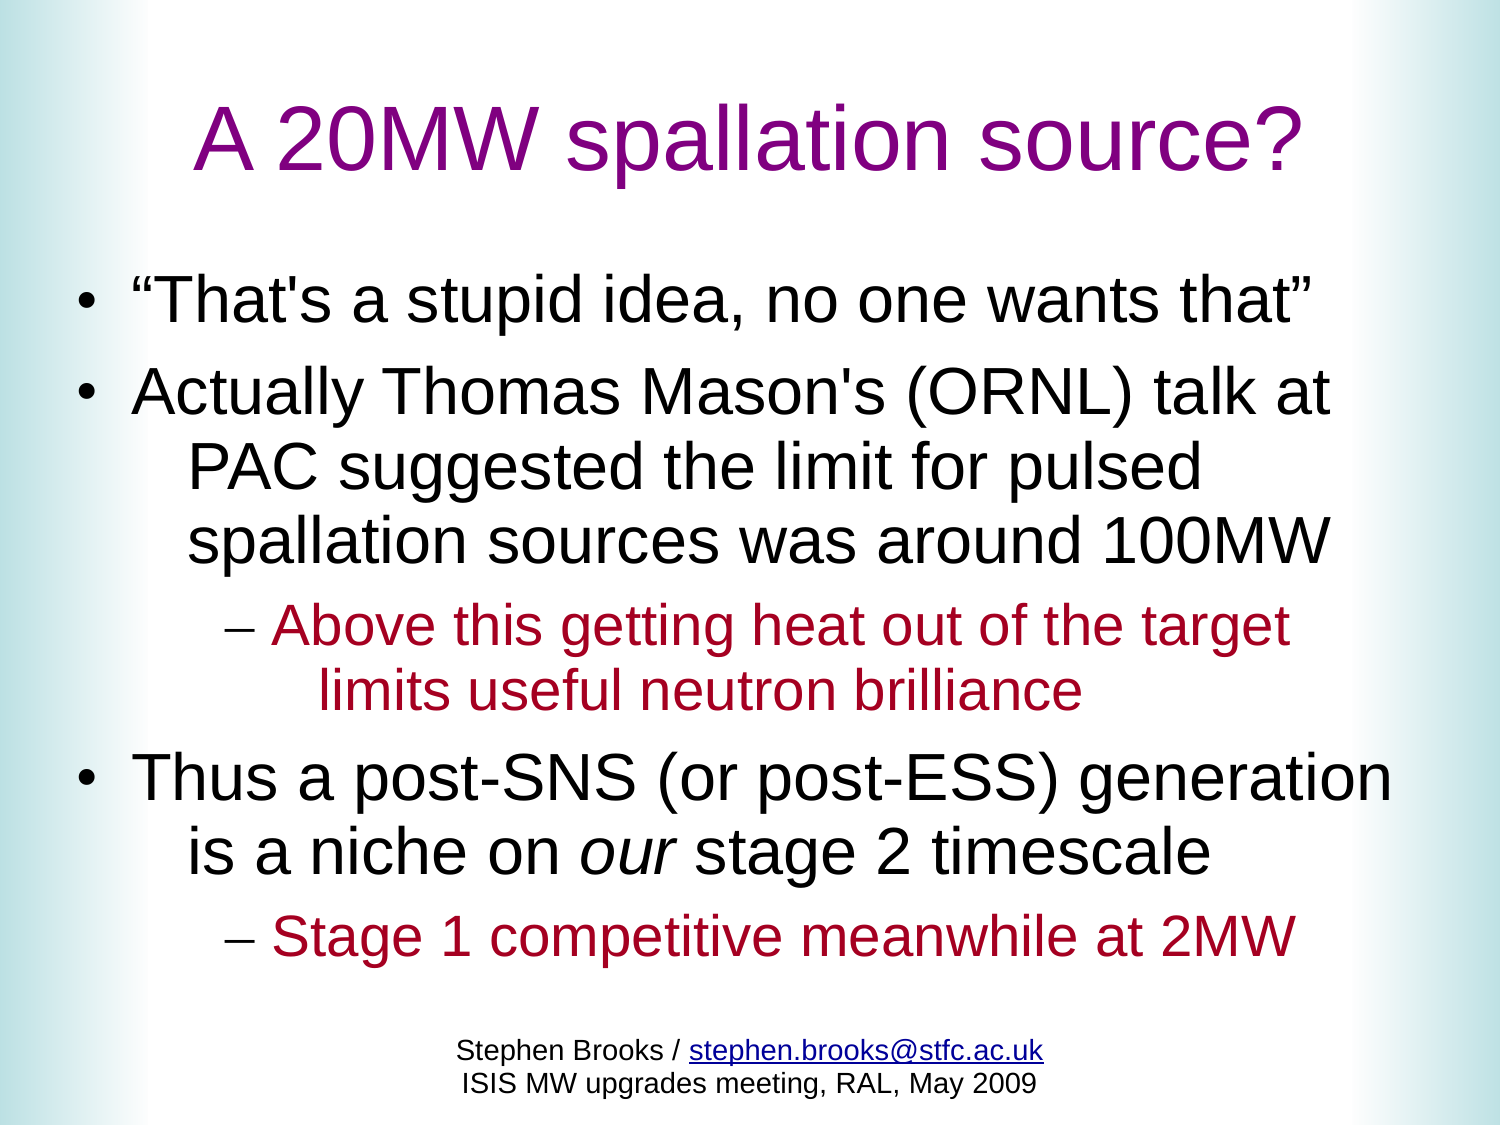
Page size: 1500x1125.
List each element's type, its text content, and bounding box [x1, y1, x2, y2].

list “That's a stupid idea, no one wants that” Actually Thomas Mason's (ORNL) talk at PAC suggested the limit for pulsed spallation sources was around 100MW Above this getting heat out of the target limits useful neutron brilliance Thus a post-SNS (or post-ESS) generation is a niche on our stage 2 timescale Stage 1 competitive meanwhile at 2MW [75, 262, 1425, 991]
title A 20MW spallation source? [75, 52, 1425, 225]
